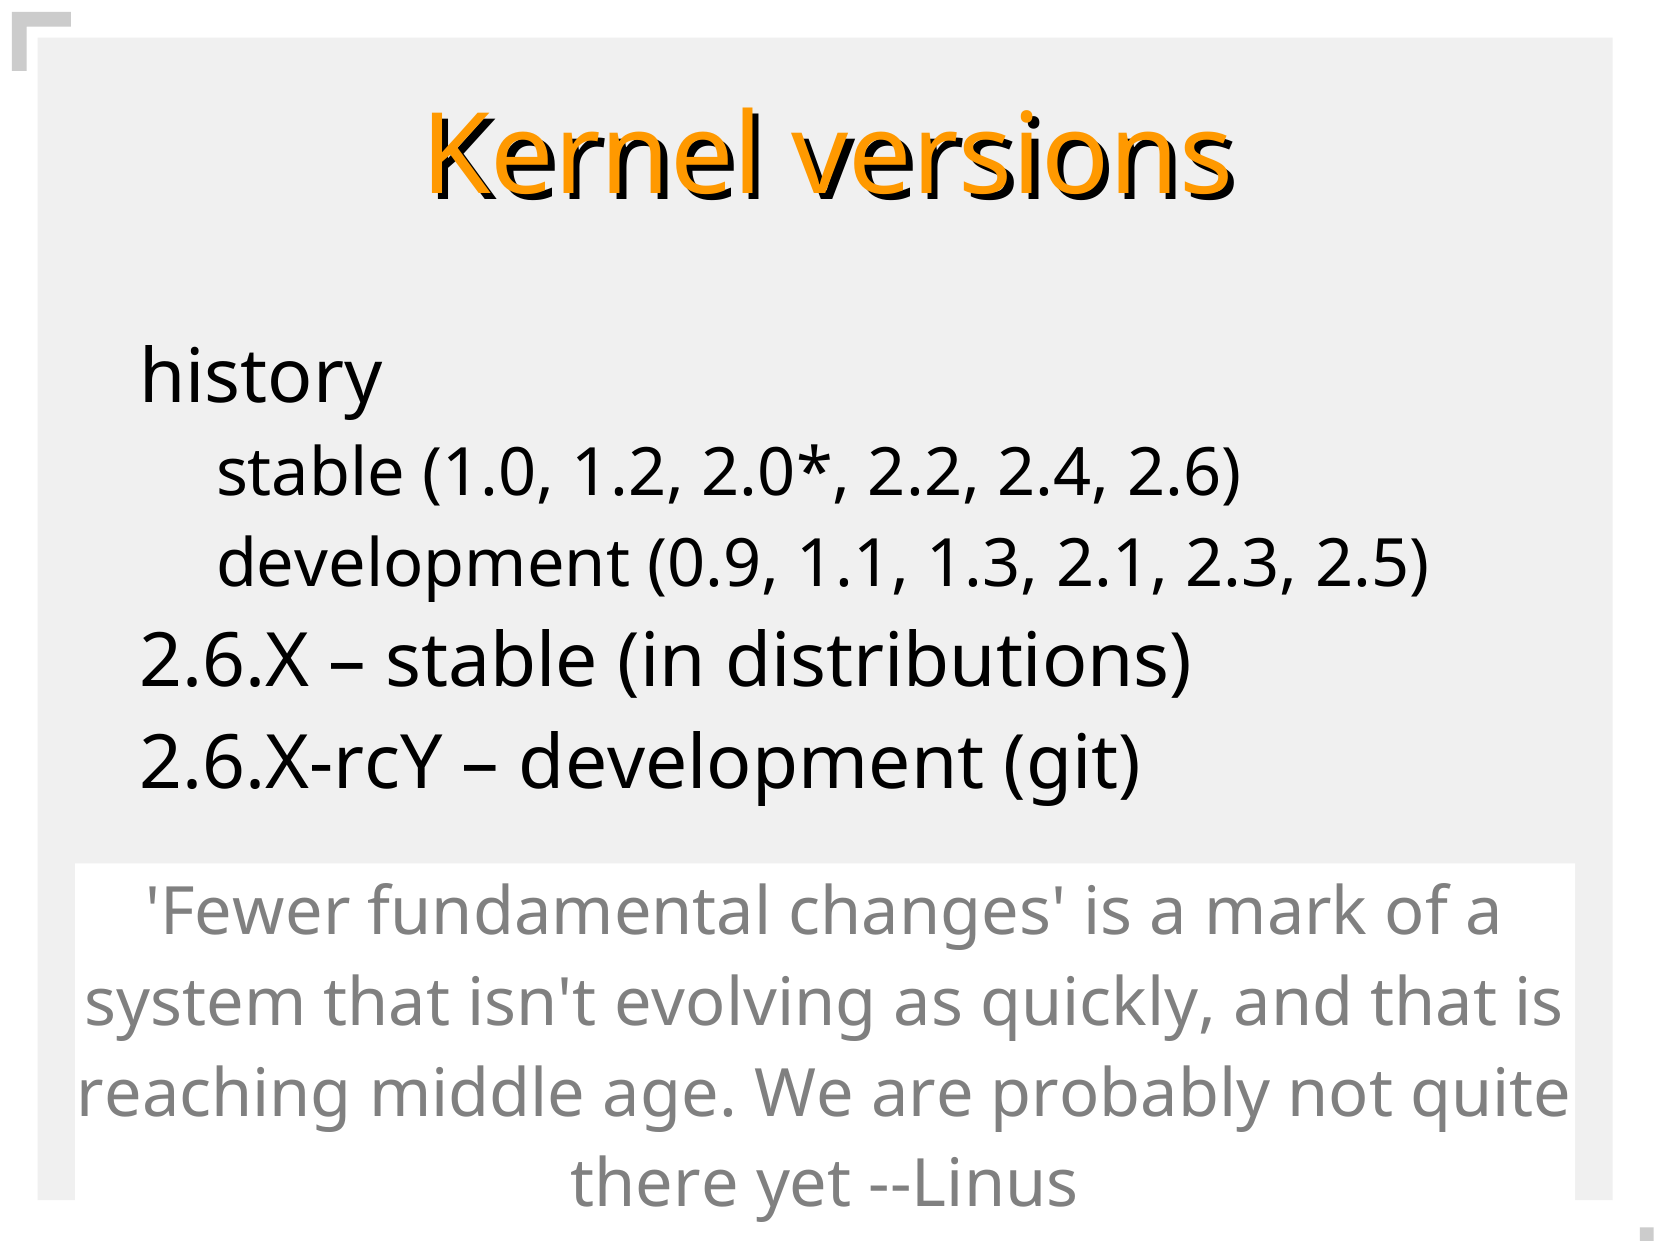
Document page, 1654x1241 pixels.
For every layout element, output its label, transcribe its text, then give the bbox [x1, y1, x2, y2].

list history stable (1.0, 1.2, 2.0*, 2.2, 2.4, 2.6) development (0.9, 1.1, 1.3, 2.1, 2.3, 2.5) 2.6.X – stable (in distributions) 2.6.X-rcY – development (git) *) released in 1996. with 64 bit support for Alpha CPU [121, 322, 1561, 863]
text_box 'Fewer fundamental changes' is a mark of a system that isn't evolving as quickly, and that is reaching middle age. We are probably not quite there yet --Linus [75, 863, 1576, 1164]
title Kernel versions [121, 46, 1534, 254]
